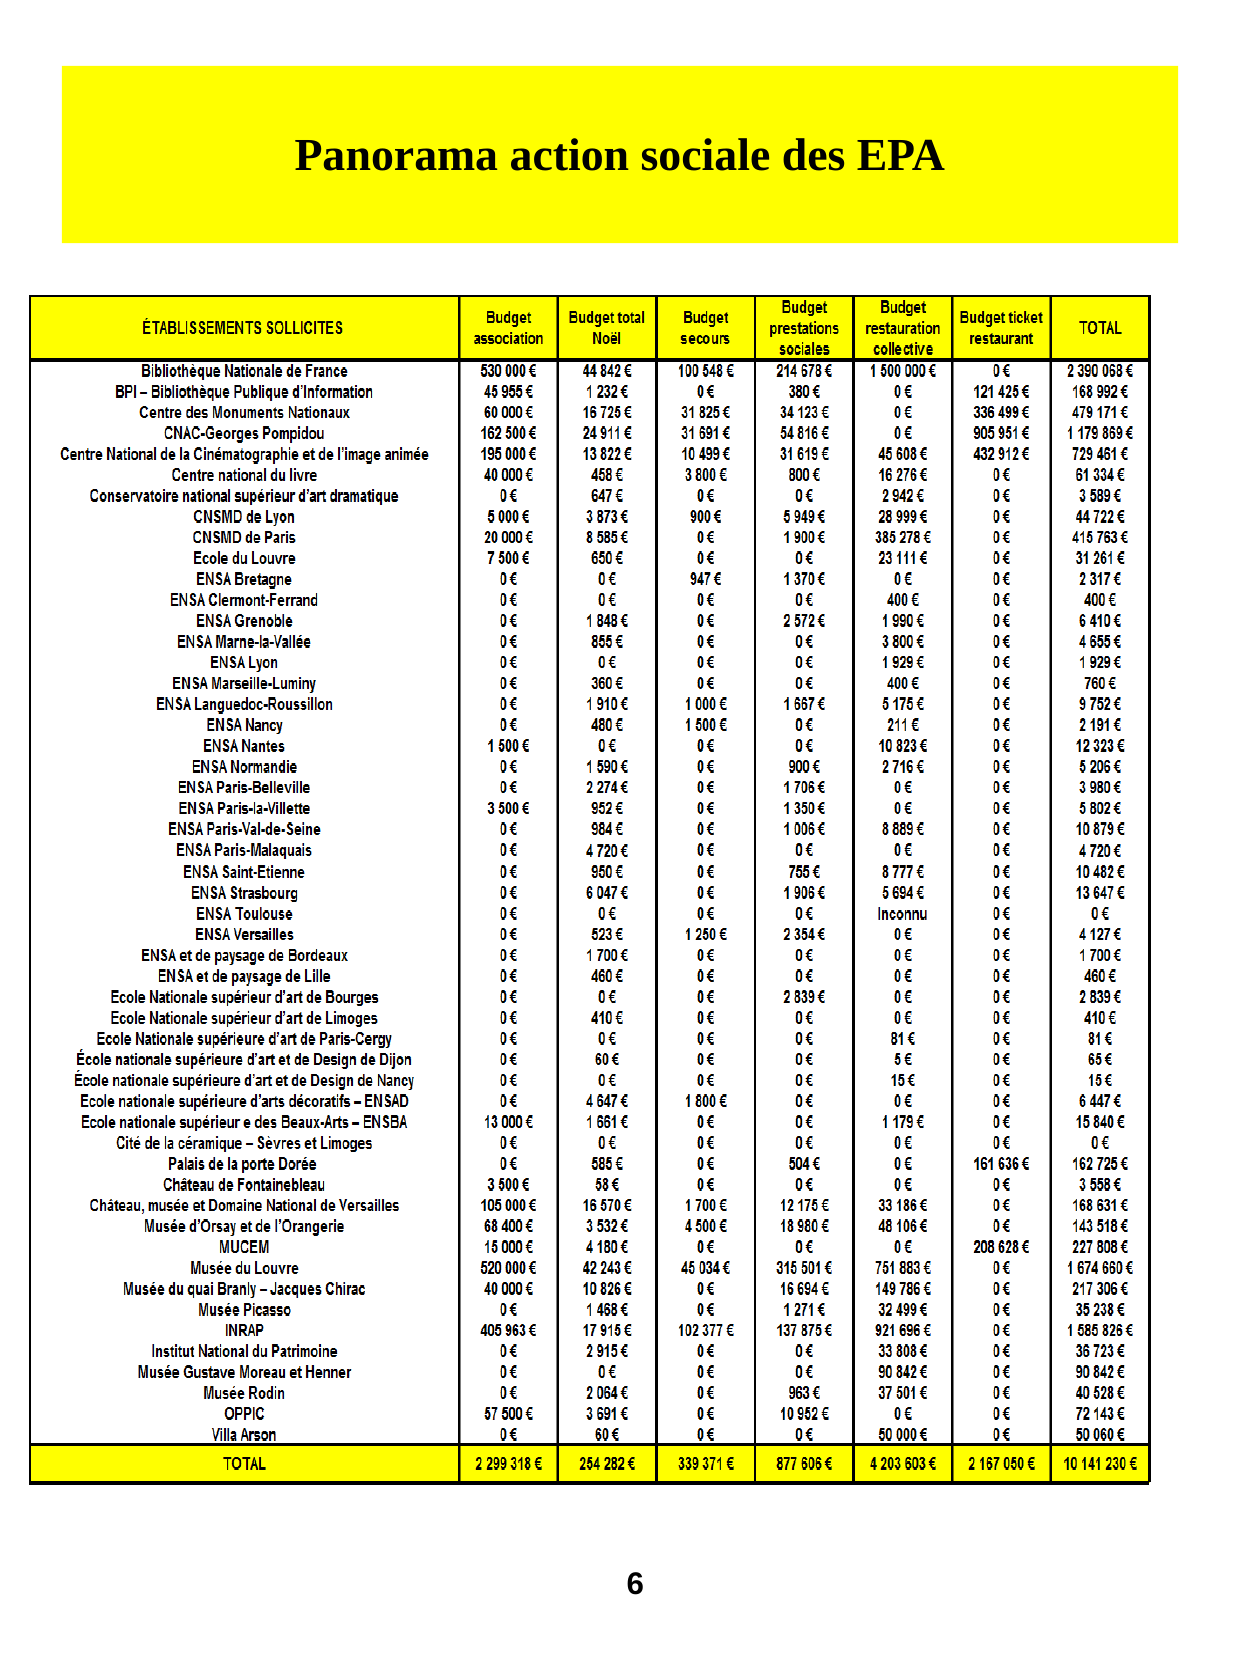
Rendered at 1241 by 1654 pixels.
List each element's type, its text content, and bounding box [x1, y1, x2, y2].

text_box <numéro> [307, 1559, 964, 1631]
title Panorama action sociale des EPA [61, 65, 1179, 244]
picture [29, 295, 1152, 1536]
